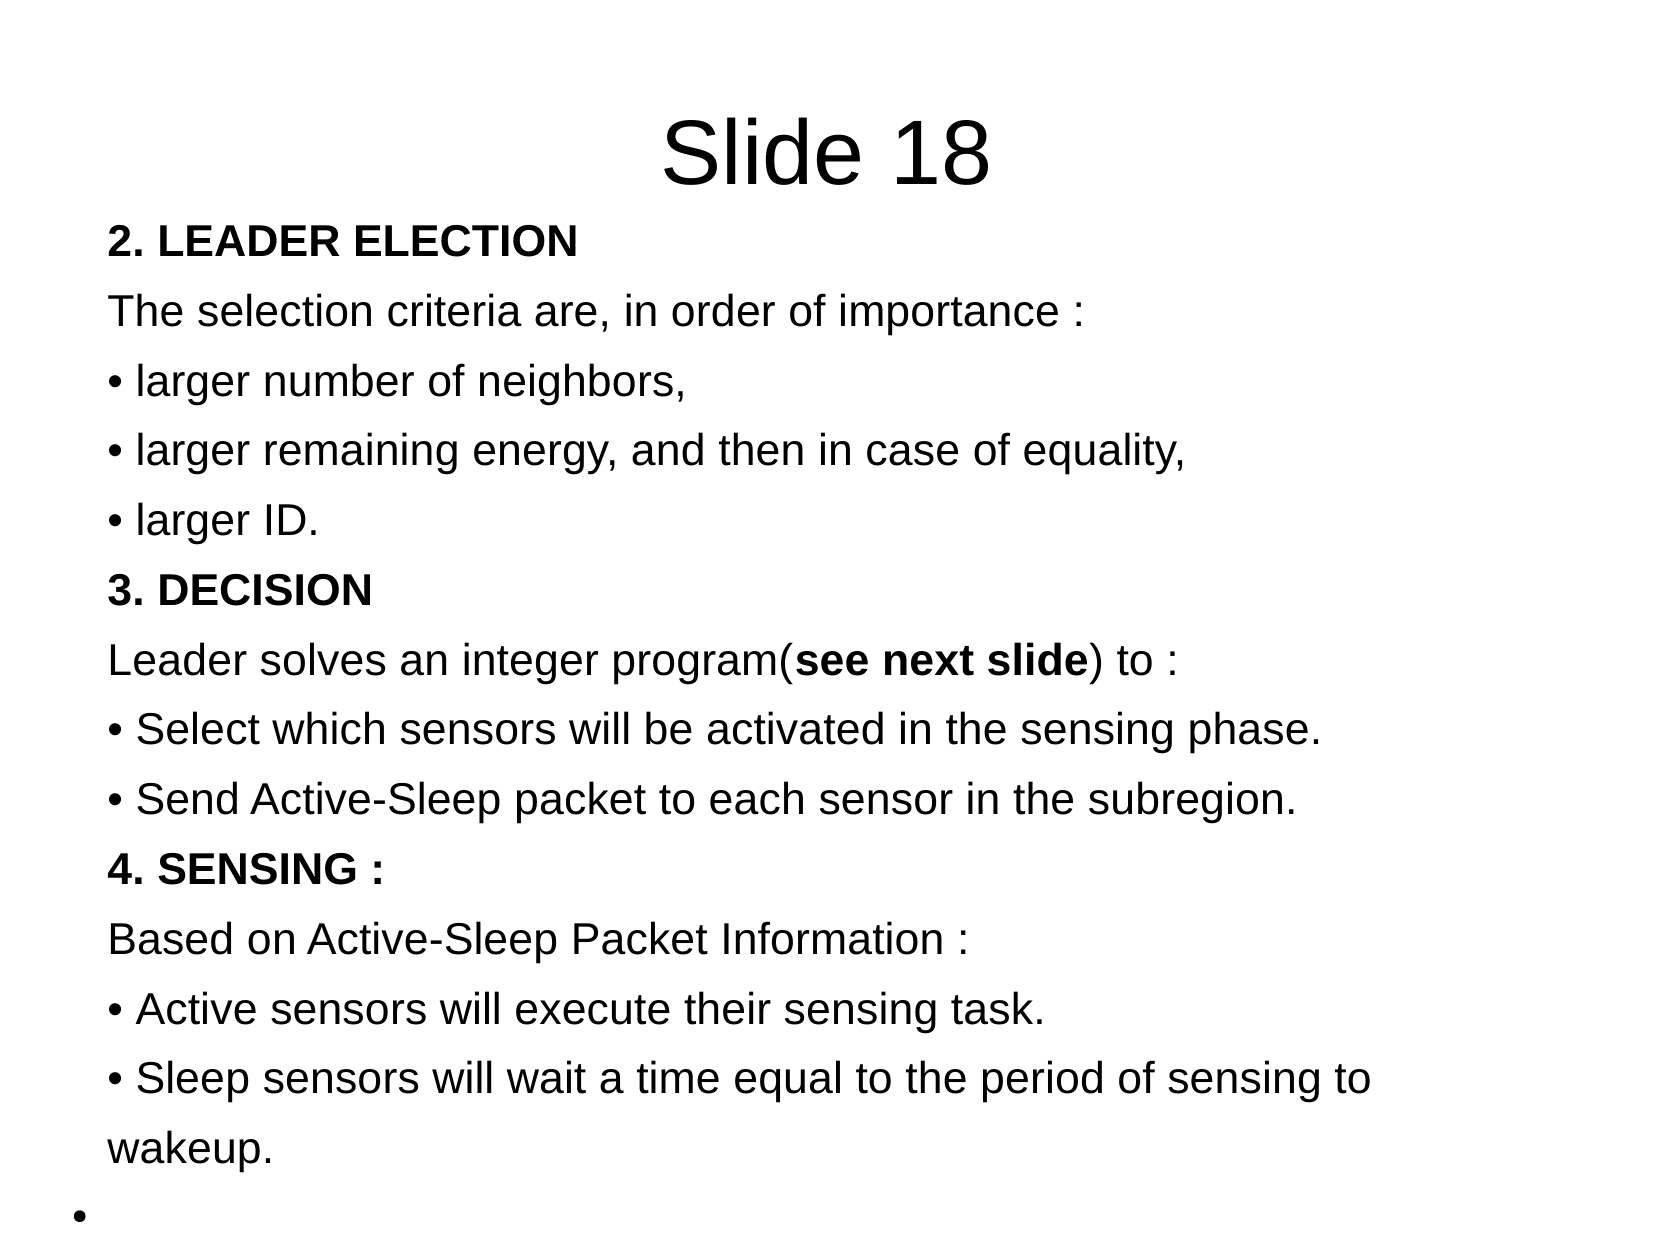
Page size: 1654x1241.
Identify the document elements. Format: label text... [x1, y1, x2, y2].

list 2. LEADER ELECTION The selection criteria are, in order of importance : • larger number of neighbors, • larger remaining energy, and then in case of equality, • larger ID. 3. DECISION Leader solves an integer program(see next slide) to : • Select which sensors will be activated in the sensing phase. • Send Active-Sleep packet to each sensor in the subregion. 4. SENSING : Based on Active-Sleep Packet Information : • Active sensors will execute their sensing task. • Sleep sensors will wait a time equal to the period of sensing to wakeup. [60, 215, 1591, 1176]
title Slide 18 [82, 49, 1571, 215]
